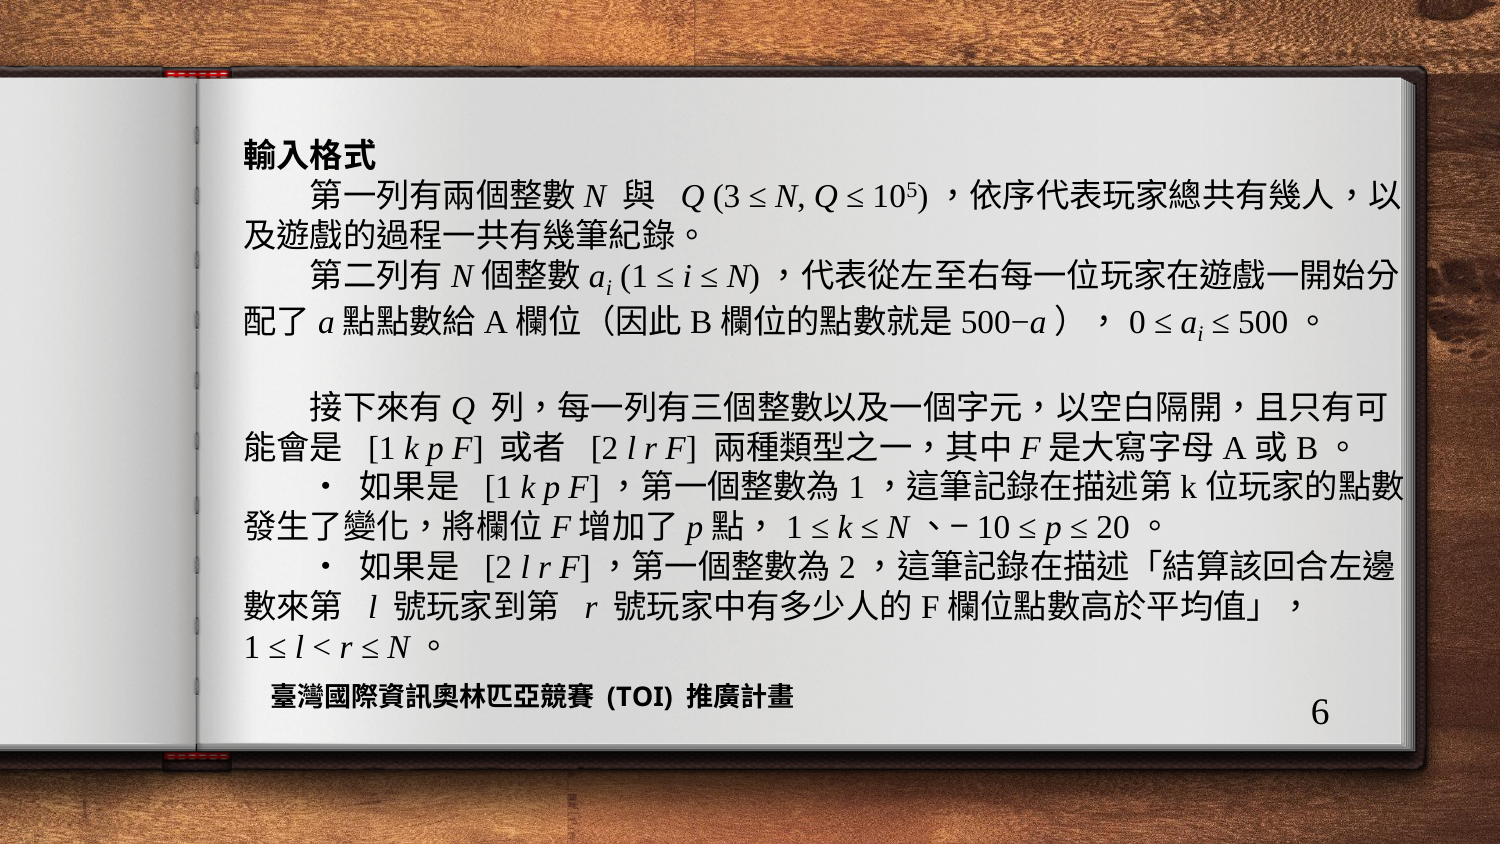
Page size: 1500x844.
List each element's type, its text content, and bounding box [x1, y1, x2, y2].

text_box [1295, 673, 1386, 737]
text_box 輸入格式 第一列有兩個整數N 與 Q (3 ≤ N, Q ≤ 105)，依序代表玩家總共有幾人，以 及遊戲的過程一共有幾筆紀錄。 第二列有N個整數ai (1 ≤ i ≤ N)，代表從左至右每一位玩家在遊戲一開始分 配了a點點數給A欄位（因此B欄位的點數就是500−a），0 ≤ ai ≤ 500。 接下來有Q 列，每一列有三個整數以及一個字元，以空白隔開，且只有可 能會是 [1 k p F] 或者 [2 l r F] 兩種類型之一，其中F是大寫字母A或B。 • 如果是 [1 k p F]，第一個整數為1，這筆記錄在描述第k位玩家的點數發生了變化，將欄位F增加了p點，1 ≤ k ≤ N、−10 ≤ p ≤ 20。 • 如果是 [2 l r F]，第一個整數為2，這筆記錄在描述「結算該回合左邊 數來第 l 號玩家到第 r 號玩家中有多少人的F欄位點數高於平均值」， 1 ≤ l < r ≤ N。 [229, 127, 1421, 673]
